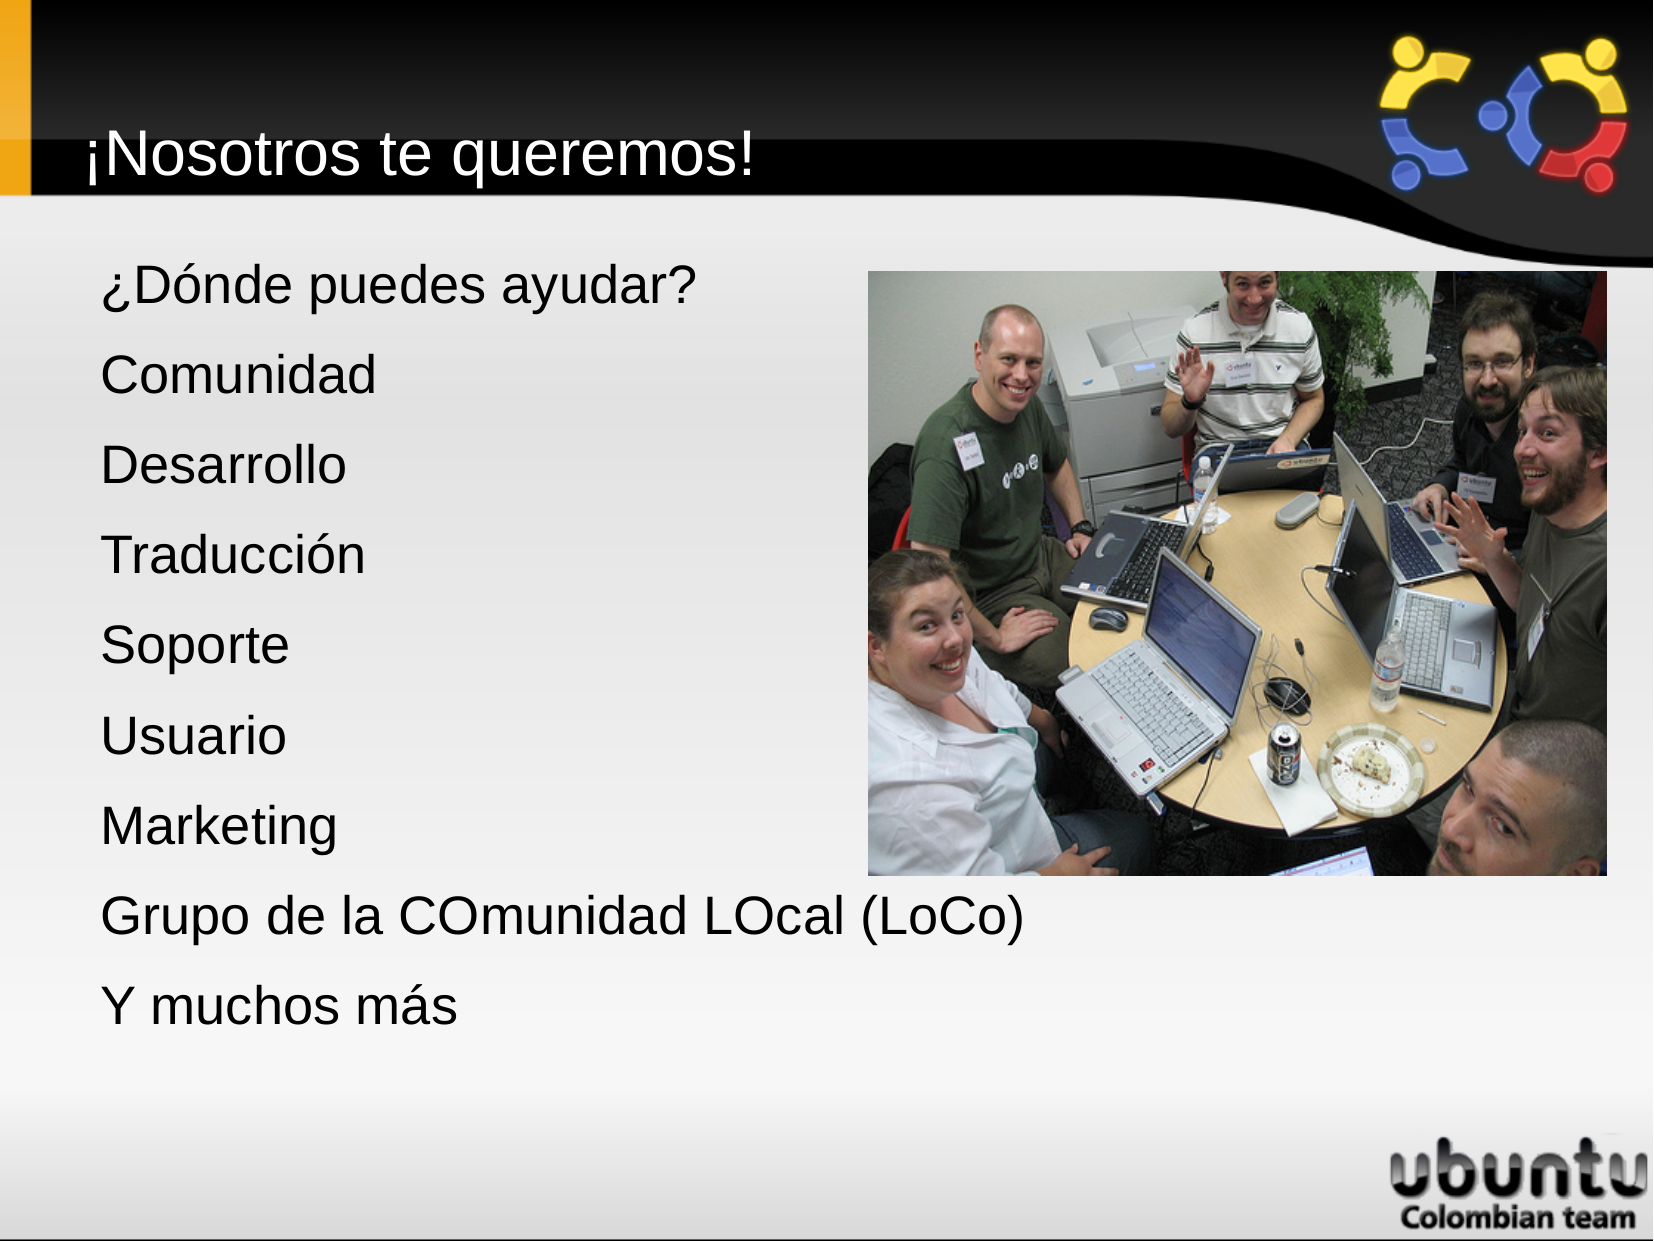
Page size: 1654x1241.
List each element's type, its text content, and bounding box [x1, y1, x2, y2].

title ¡Nosotros te queremos! [82, 116, 1571, 190]
picture [0, 0, 1653, 1241]
list ¿Dónde puedes ayudar? Comunidad Desarrollo Traducción Soporte Usuario Marketing Grupo de la COmunidad LOcal (LoCo) Y muchos más [82, 254, 1571, 1074]
